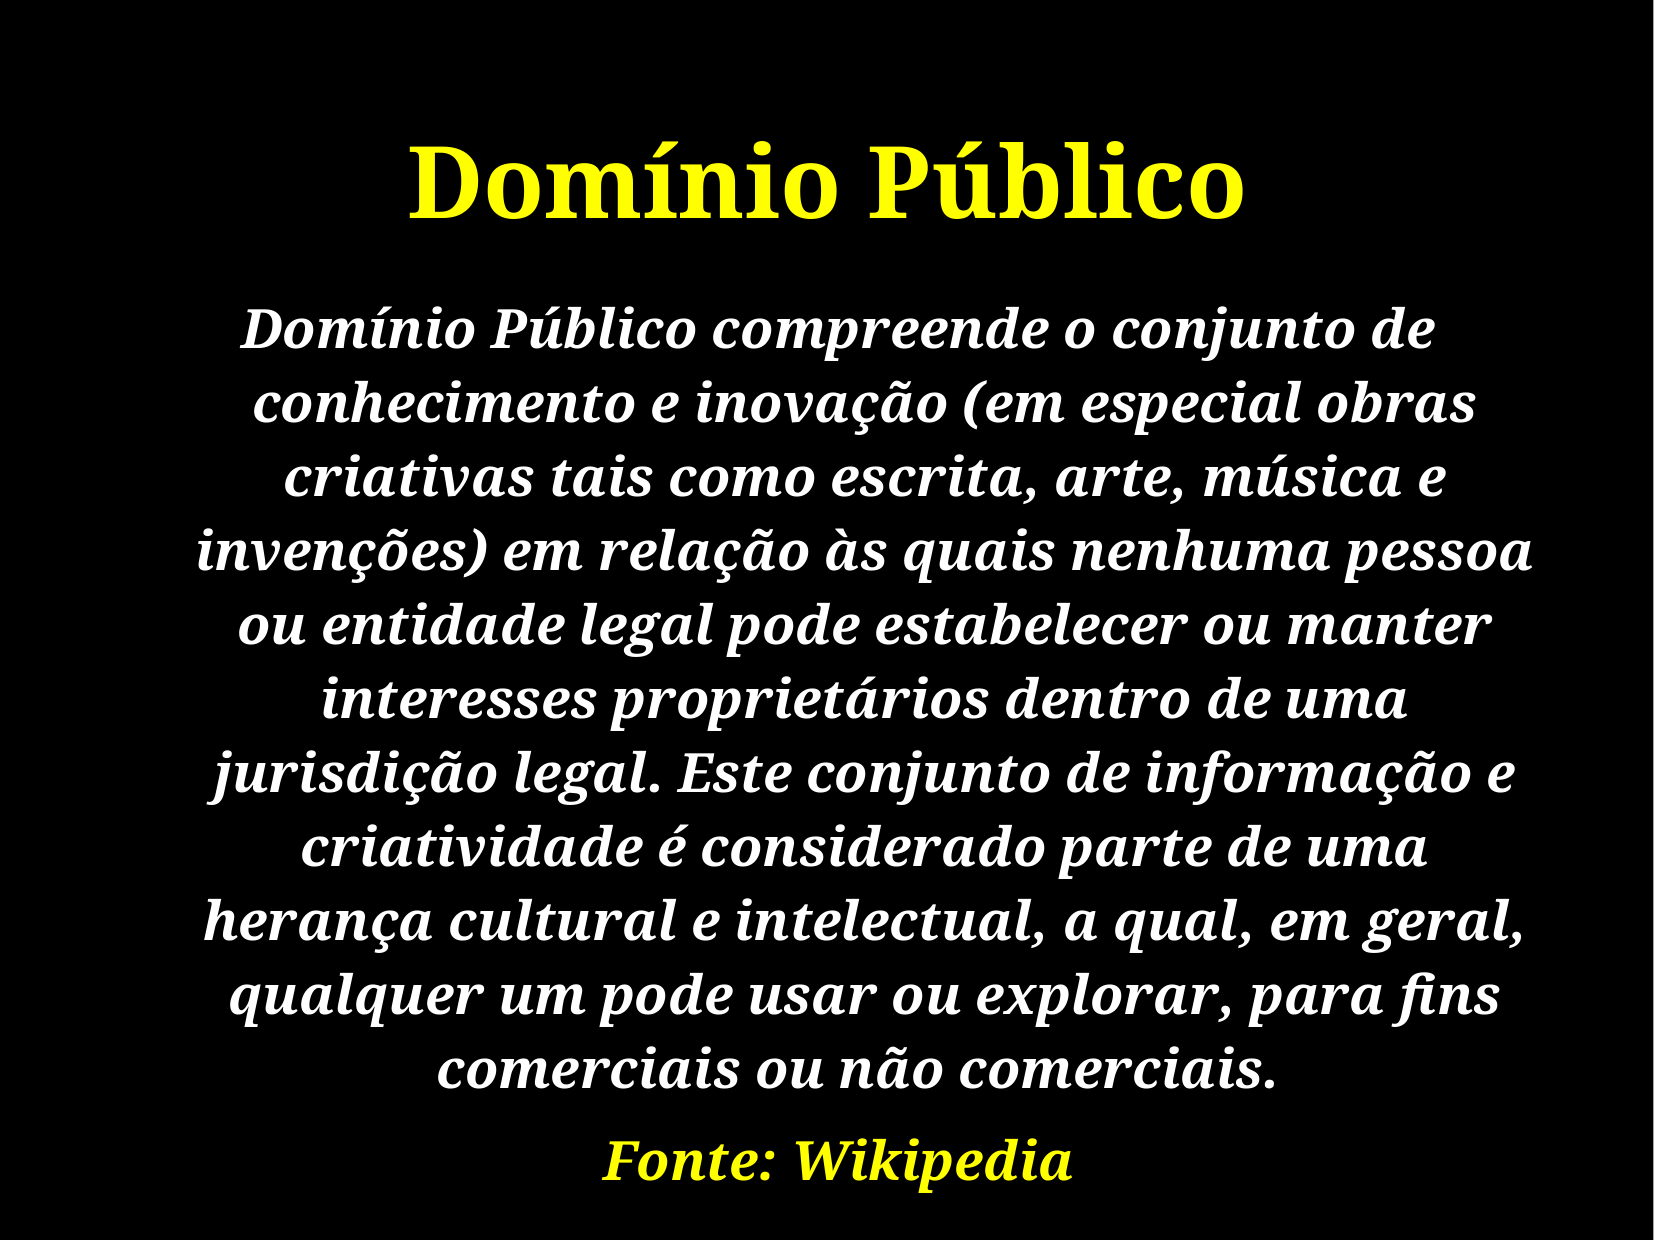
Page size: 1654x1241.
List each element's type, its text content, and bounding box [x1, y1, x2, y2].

list Domínio Público compreende o conjunto de conhecimento e inovação (em especial obras criativas tais como escrita, arte, música e invenções) em relação às quais nenhuma pessoa ou entidade legal pode estabelecer ou manter interesses proprietários dentro de uma jurisdição legal. Este conjunto de informação e criatividade é considerado parte de uma herança cultural e intelectual, a qual, em geral, qualquer um pode usar ou explorar, para fins comerciais ou não comerciais. Fonte: Wikipedia [124, 290, 1537, 1241]
title Domínio Público [121, 75, 1534, 283]
